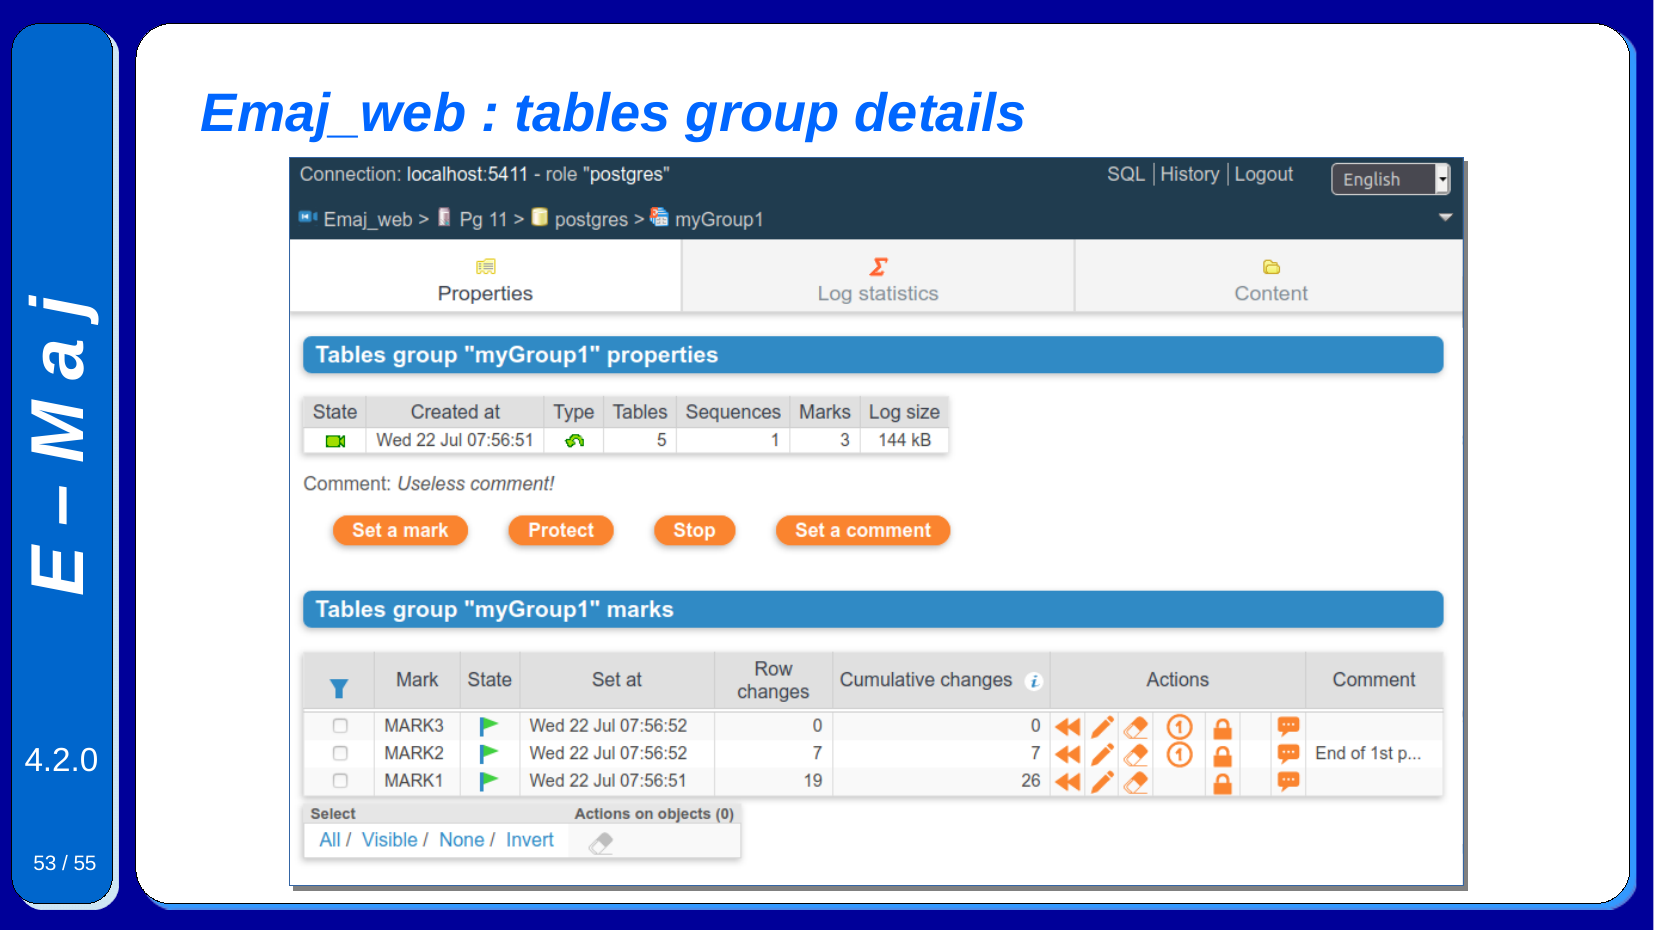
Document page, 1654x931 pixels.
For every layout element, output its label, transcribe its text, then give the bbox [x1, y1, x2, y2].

title Emaj_web : tables group details [200, 34, 1575, 191]
picture [289, 157, 1464, 886]
